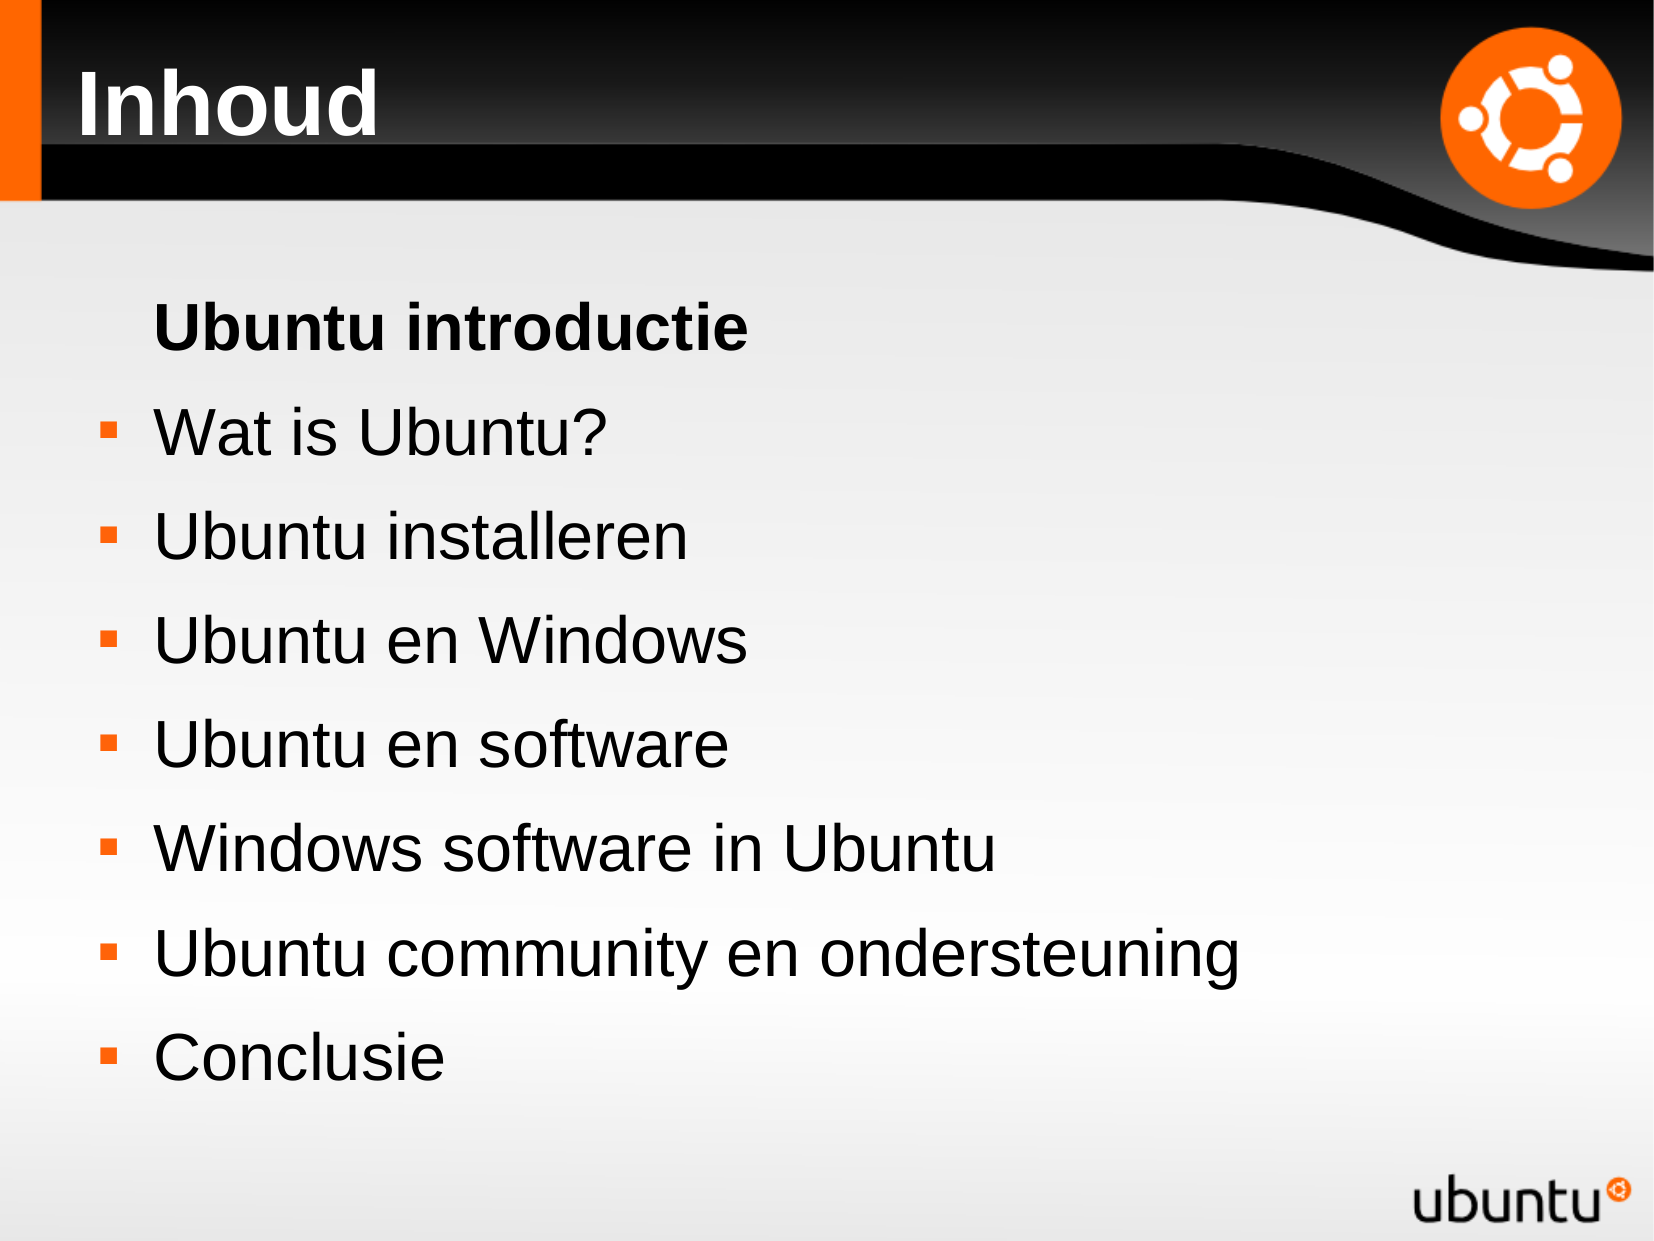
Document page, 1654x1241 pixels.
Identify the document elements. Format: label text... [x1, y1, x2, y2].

picture [0, 0, 1654, 1241]
title Inhoud [76, 7, 1565, 200]
list Ubuntu introductie Wat is Ubuntu? Ubuntu installeren Ubuntu en Windows Ubuntu en software Windows software in Ubuntu Ubuntu community en ondersteuning Conclusie [82, 290, 1571, 1095]
